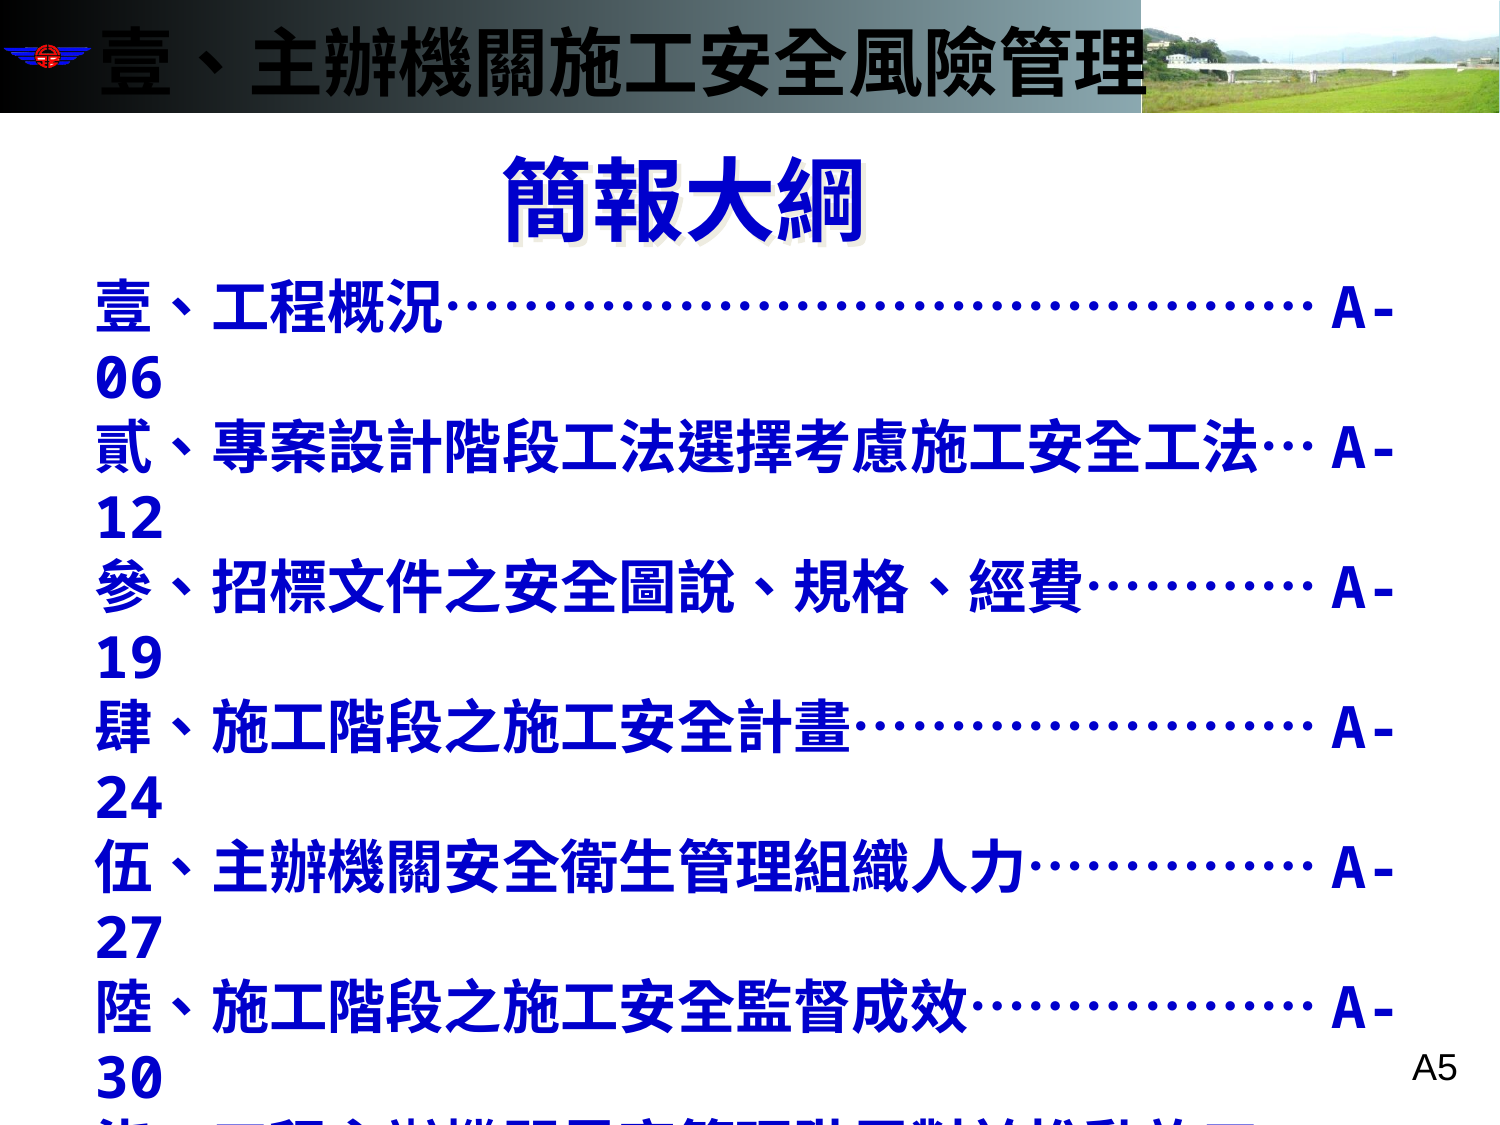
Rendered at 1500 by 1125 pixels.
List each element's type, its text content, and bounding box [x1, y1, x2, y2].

text_box 簡報大綱 [714, 204, 747, 230]
text_box 簡報大綱 [511, 170, 528, 180]
text_box 簡報大綱 [609, 189, 623, 200]
text_box 簡報大綱 [656, 200, 667, 214]
text_box 簡報大綱 [80, 143, 1289, 230]
text_box 壹、主辦機關施工安全風險管理 [0, 0, 1163, 115]
text_box 壹、工程概況………………………………………A-06 貳、專案設計階段工法選擇考慮施工安全工法…A-12 參、招標文件之安全圖說、規格、經費…………A-19 肆、施工階段之施工安全計畫……………………A-24 伍、主辦機關安全衛生管理組織人力……………A-27 陸、施工階段之施工安全監督成效………………A-30 柒、工程主辦機關最高管理階層對於推動施工 安全衛生管理之參與…………………………A-32 捌、安全衛生績效獎勵辦法之建立及落實………A-36 [80, 262, 1460, 1125]
picture [1163, 0, 1500, 113]
text_box A5 [1397, 1035, 1500, 1096]
text_box 簡報大綱 [821, 169, 852, 230]
text_box 簡報大綱 [551, 170, 568, 180]
text_box 簡報大綱 [649, 207, 657, 230]
